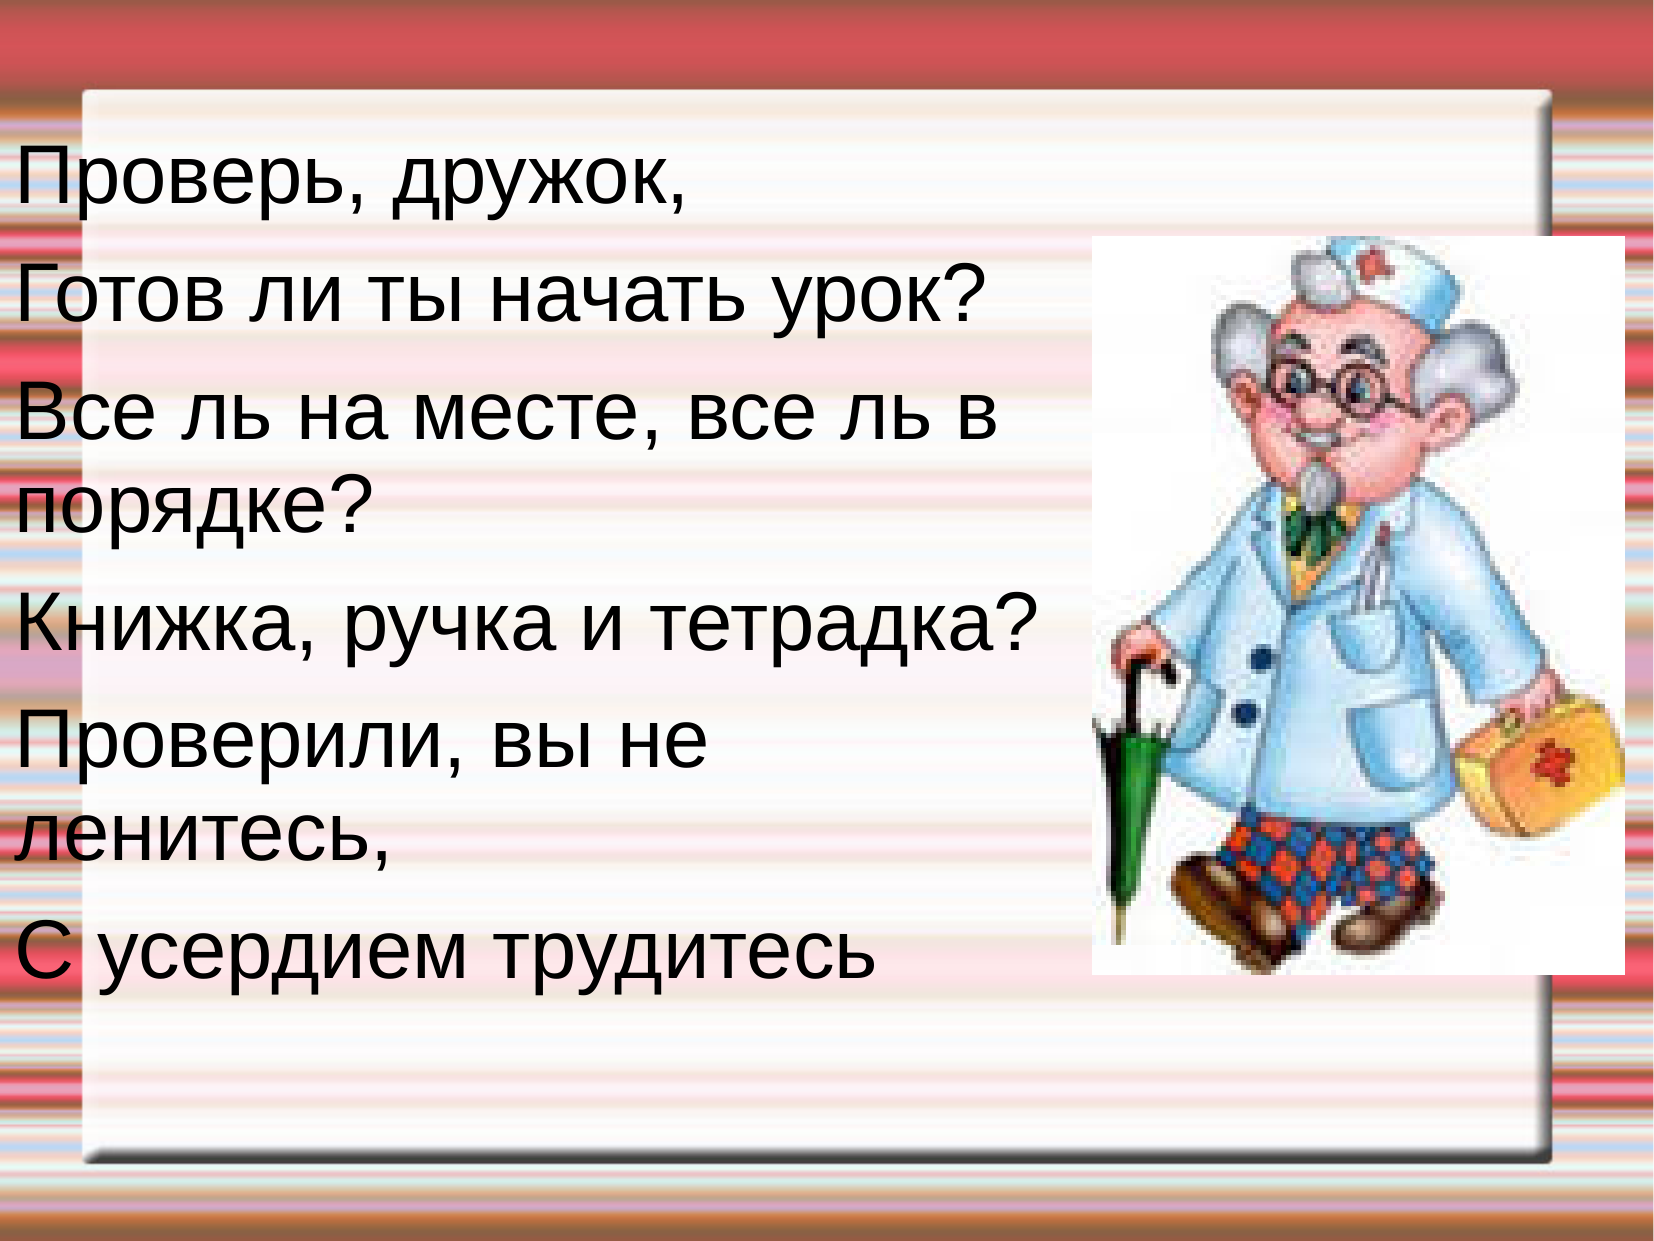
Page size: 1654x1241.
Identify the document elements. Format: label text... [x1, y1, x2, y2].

text_box Проверь, дружок, Готов ли ты начать урок? Все ль на месте, все ль в порядке? Книжка, ручка и тетрадка? Проверили, вы не ленитесь, С усердием трудитесь [0, 121, 1063, 1004]
picture [0, 0, 1654, 1241]
